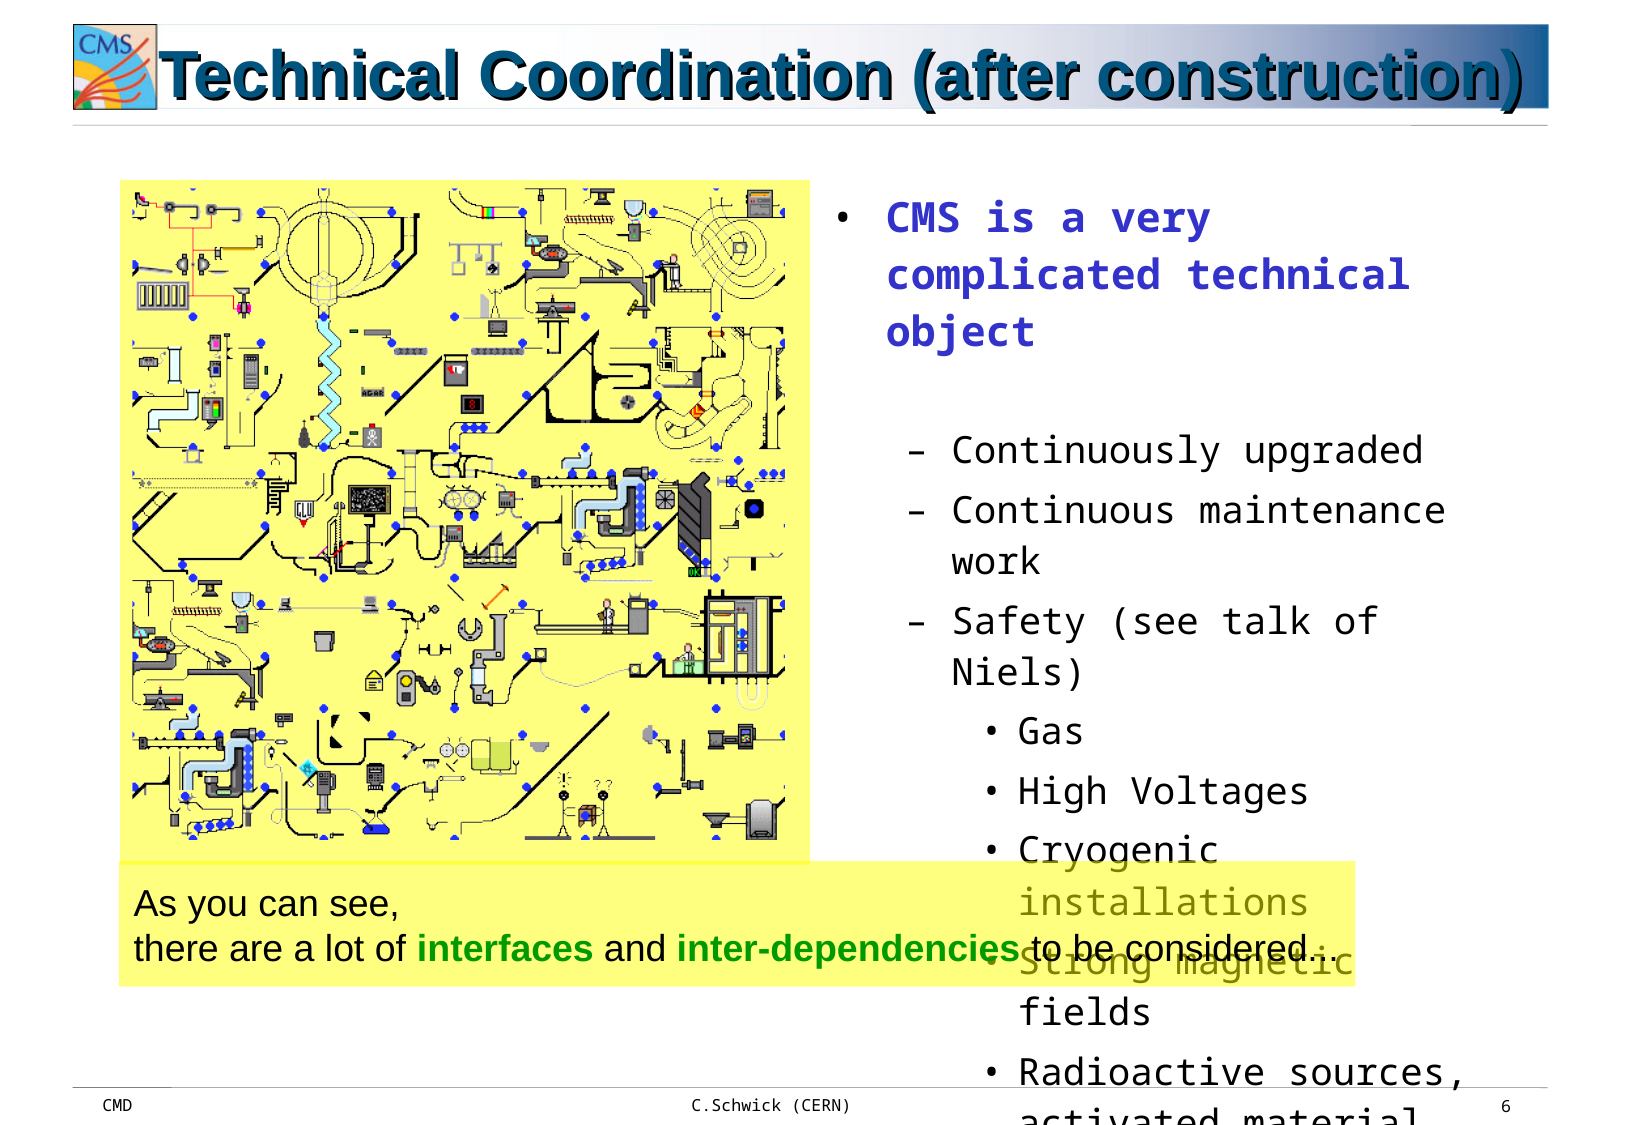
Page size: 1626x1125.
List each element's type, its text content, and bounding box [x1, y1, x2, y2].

text_box [120, 179, 811, 861]
picture [72, 24, 1551, 110]
picture [131, 187, 785, 840]
list CMS is a very complicated technical object Continuously upgraded Continuous maintenance work Safety (see talk of Niels) Gas High Voltages Cryogenic installations Strong magnetic fields Radioactive sources, activated material, lasers... Activities on this objects must be coordinated. [830, 187, 1508, 841]
title Technical Coordination (after construction) [152, 26, 1531, 123]
text_box As you can see, there are a lot of interfaces and inter-dependencies to be considered... [118, 861, 1356, 987]
